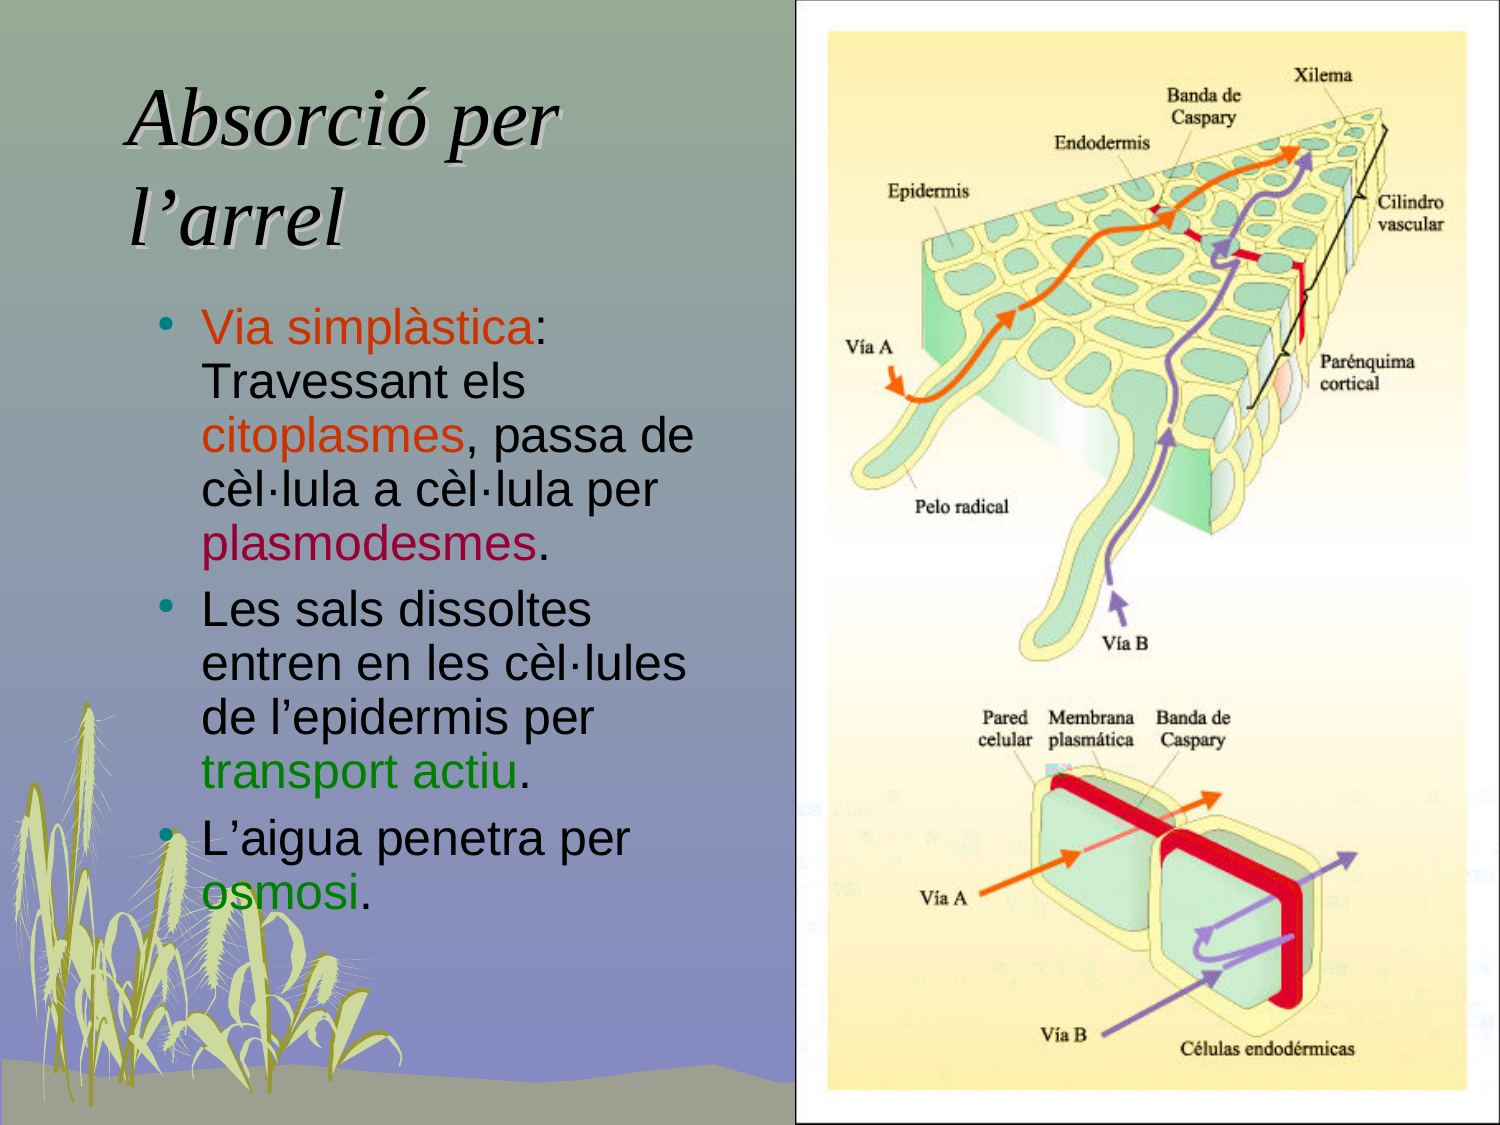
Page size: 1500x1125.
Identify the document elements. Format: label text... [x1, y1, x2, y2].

list Via simplàstica: Travessant els citoplasmes, passa de cèl·lula a cèl·lula per plasmodesmes. Les sals dissoltes entren en les cèl·lules de l’epidermis per transport actiu. L’aigua penetra per osmosi. [112, 293, 738, 995]
title Absorció per l’arrel [112, 54, 774, 271]
picture [795, 0, 1500, 1125]
